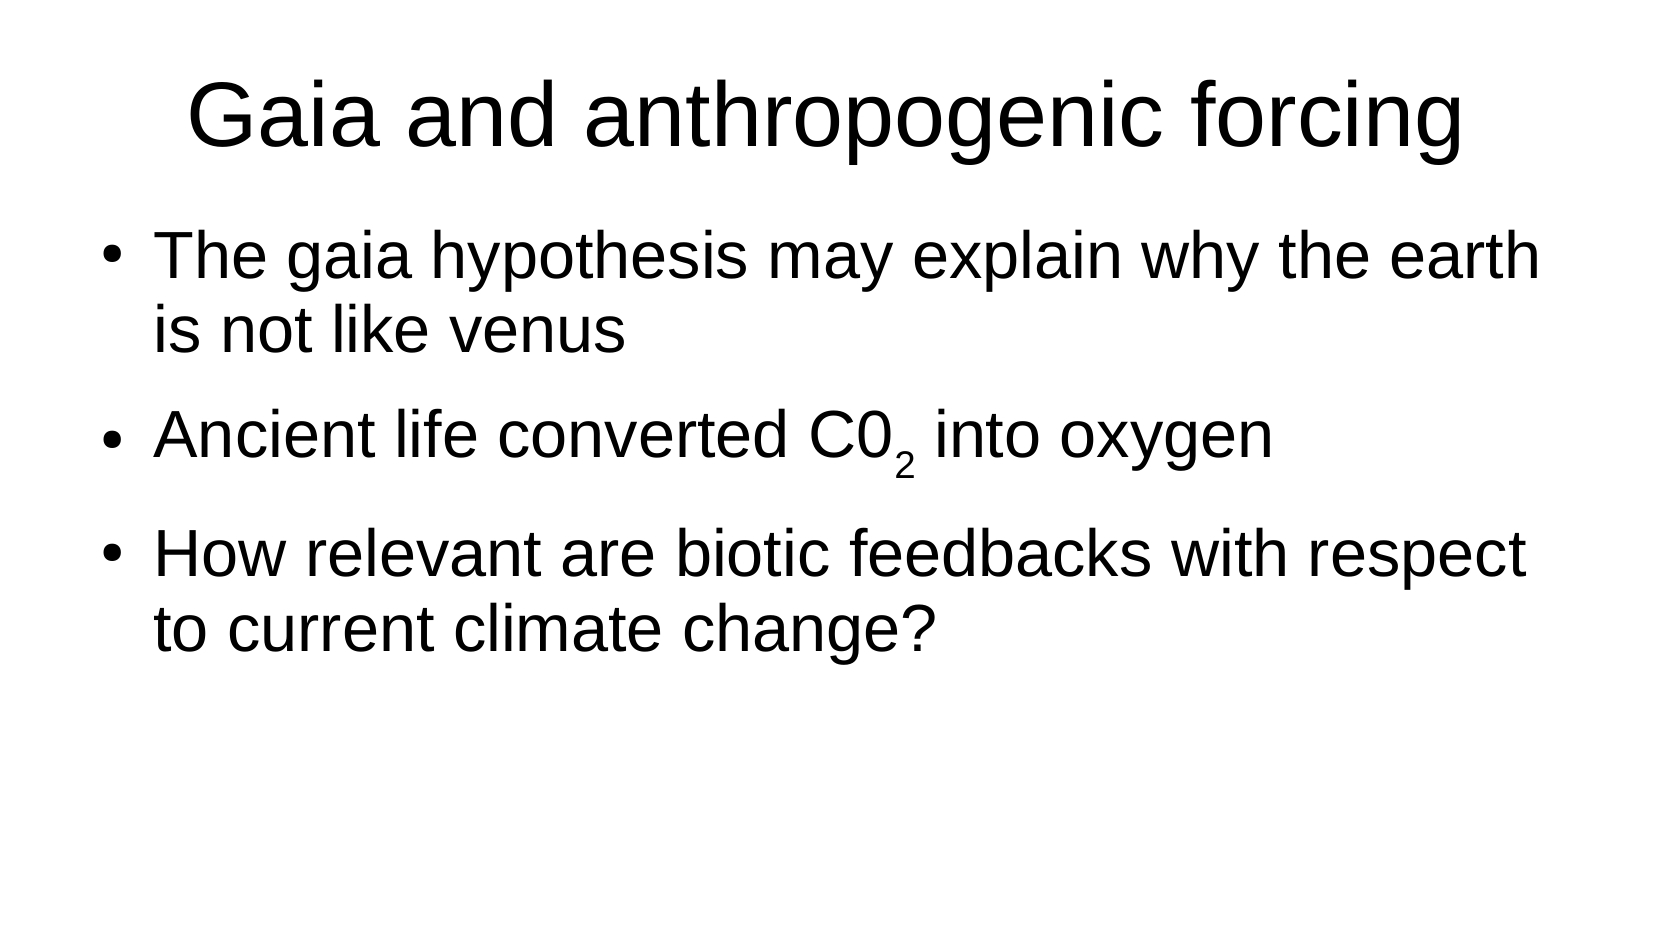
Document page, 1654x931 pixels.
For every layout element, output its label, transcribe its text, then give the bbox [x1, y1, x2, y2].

list The gaia hypothesis may explain why the earth is not like venus Ancient life converted C02 into oxygen How relevant are biotic feedbacks with respect to current climate change? [82, 217, 1571, 758]
title Gaia and anthropogenic forcing [82, 37, 1571, 193]
